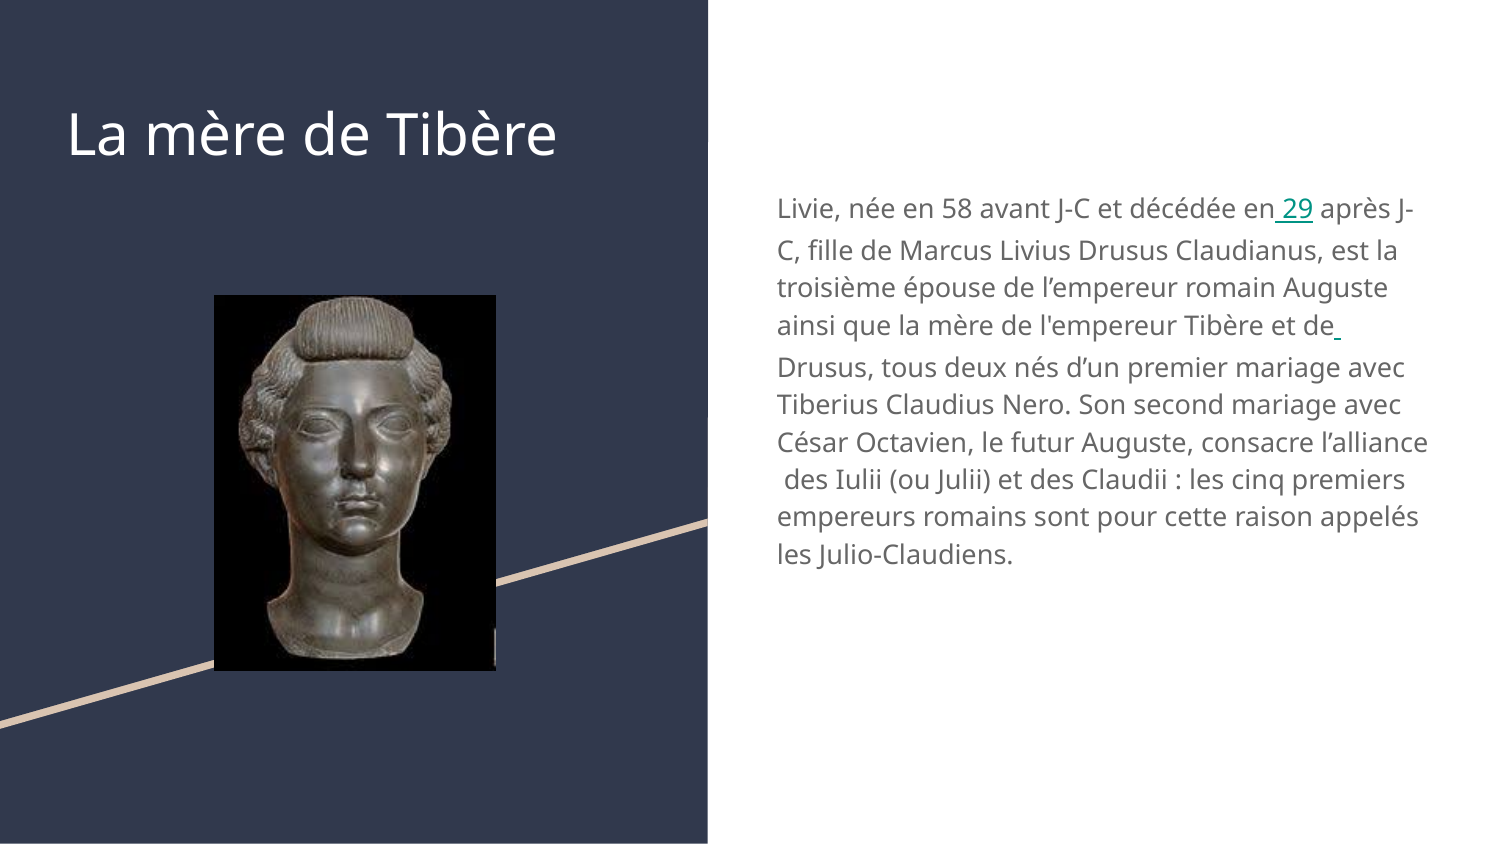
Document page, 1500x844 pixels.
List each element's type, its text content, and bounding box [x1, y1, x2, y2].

picture [214, 295, 496, 671]
title La mère de Tibère [51, 82, 660, 494]
list Livie, née en 58 avant J-C et décédée en 29 après J-C, fille de Marcus Livius Drusus Claudianus, est la troisième épouse de l’empereur romain Auguste ainsi que la mère de l'empereur Tibère et de Drusus, tous deux nés d’un premier mariage avec Tiberius Claudius Nero. Son second mariage avec César Octavien, le futur Auguste, consacre l’alliance des Iulii (ou Julii) et des Claudii : les cinq premiers empereurs romains sont pour cette raison appelés les Julio-Claudiens. [761, 171, 1446, 844]
